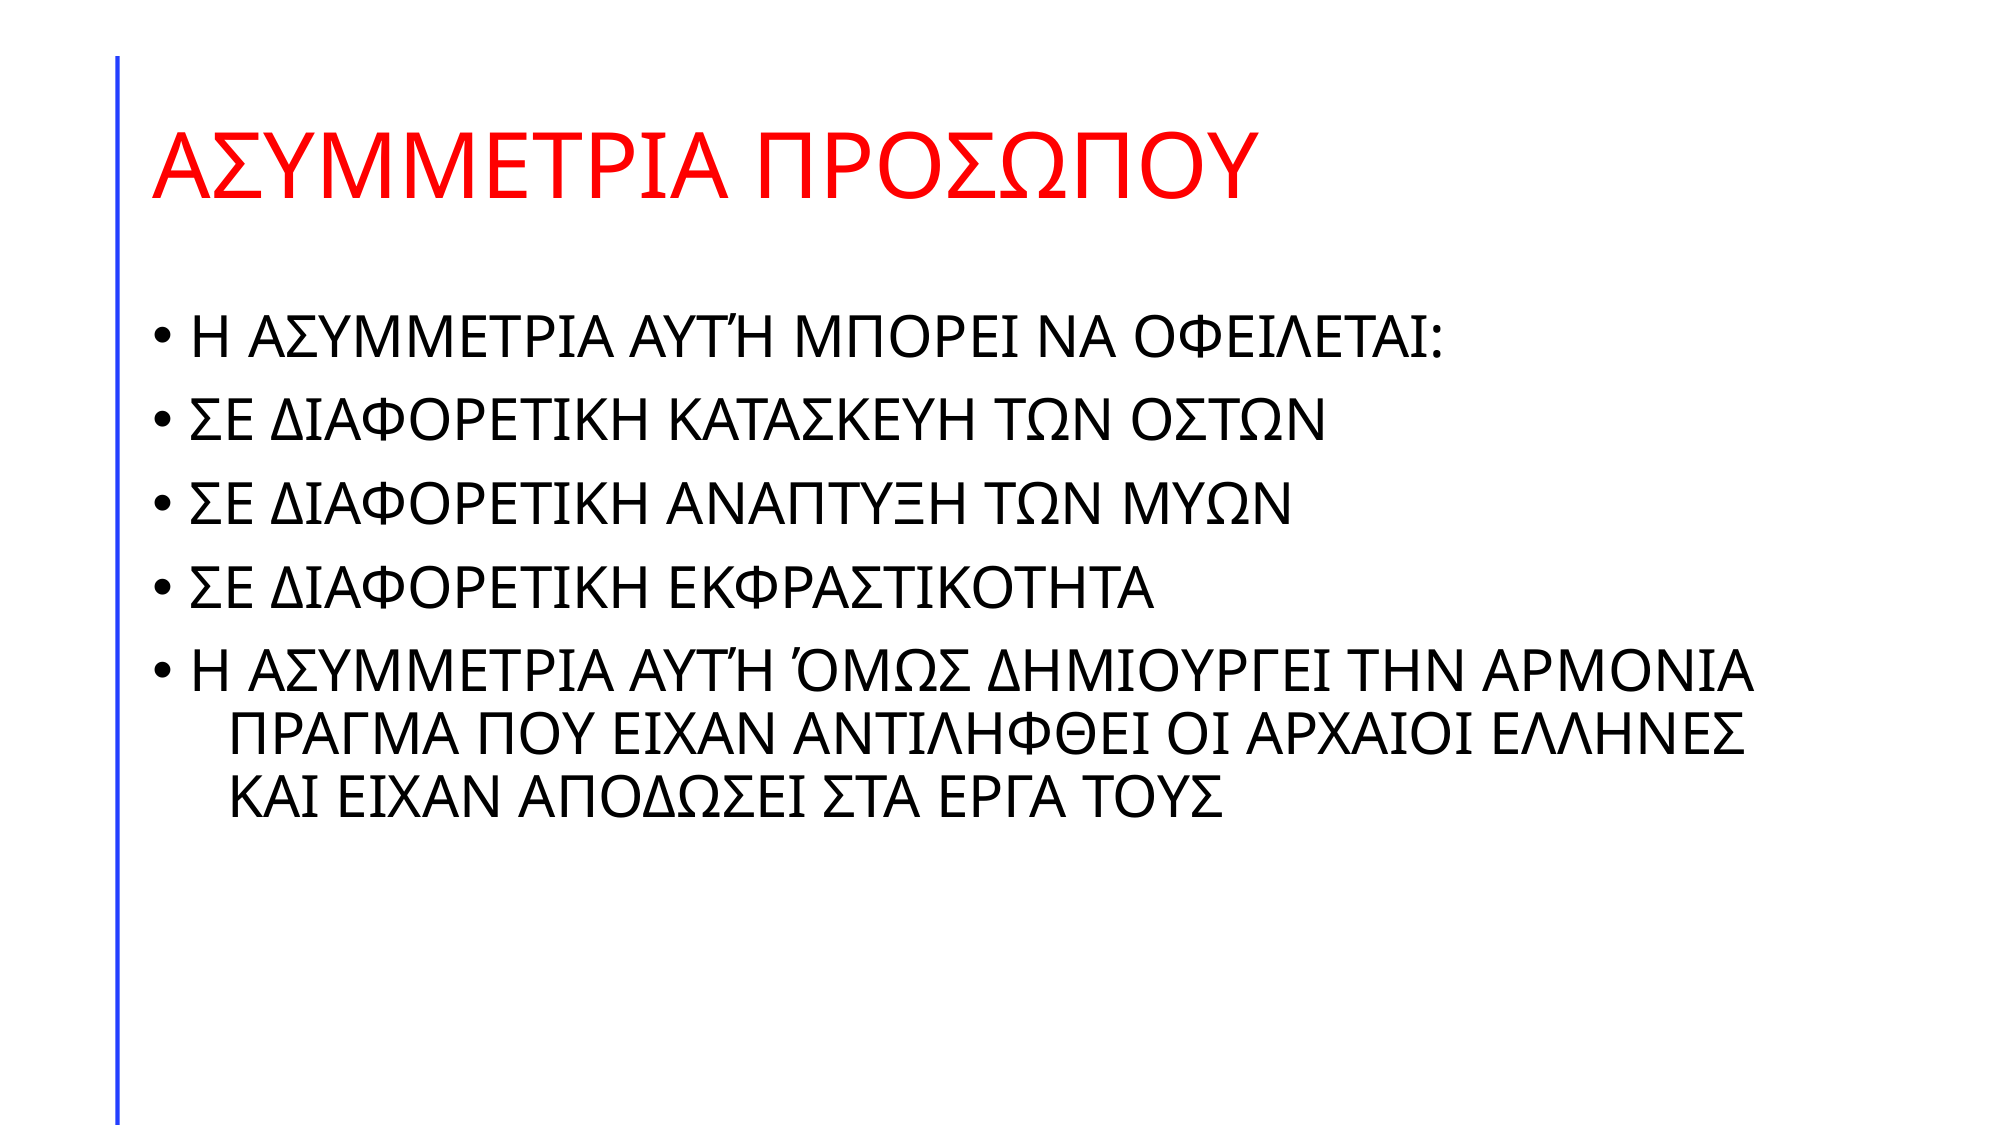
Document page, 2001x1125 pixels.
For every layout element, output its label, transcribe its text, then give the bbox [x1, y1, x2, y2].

list Η ΑΣΥΜΜΕΤΡΙΑ ΑΥΤΉ ΜΠΟΡΕΙ ΝΑ ΟΦΕΙΛΕΤΑΙ: ΣΕ ΔΙΑΦΟΡΕΤΙΚΗ ΚΑΤΑΣΚΕΥΗ ΤΩΝ ΟΣΤΩΝ ΣΕ ΔΙΑΦΟΡΕΤΙΚΗ ΑΝΑΠΤΥΞΗ ΤΩΝ ΜΥΩΝ ΣΕ ΔΙΑΦΟΡΕΤΙΚΗ ΕΚΦΡΑΣΤΙΚΟΤΗΤΑ Η ΑΣΥΜΜΕΤΡΙΑ ΑΥΤΉ ΌΜΩΣ ΔΗΜΙΟΥΡΓΕΙ ΤΗΝ ΑΡΜΟΝΙΑ ΠΡΑΓΜΑ ΠΟΥ ΕΙΧΑΝ ΑΝΤΙΛΗΦΘΕΙ ΟΙ ΑΡΧΑΙΟΙ ΕΛΛΗΝΕΣ ΚΑΙ ΕΙΧΑΝ ΑΠΟΔΩΣΕΙ ΣΤΑ ΕΡΓΑ ΤΟΥΣ [137, 299, 1863, 1014]
title ΑΣΥΜΜΕΤΡΙΑ ΠΡΟΣΩΠΟΥ [137, 59, 1480, 278]
